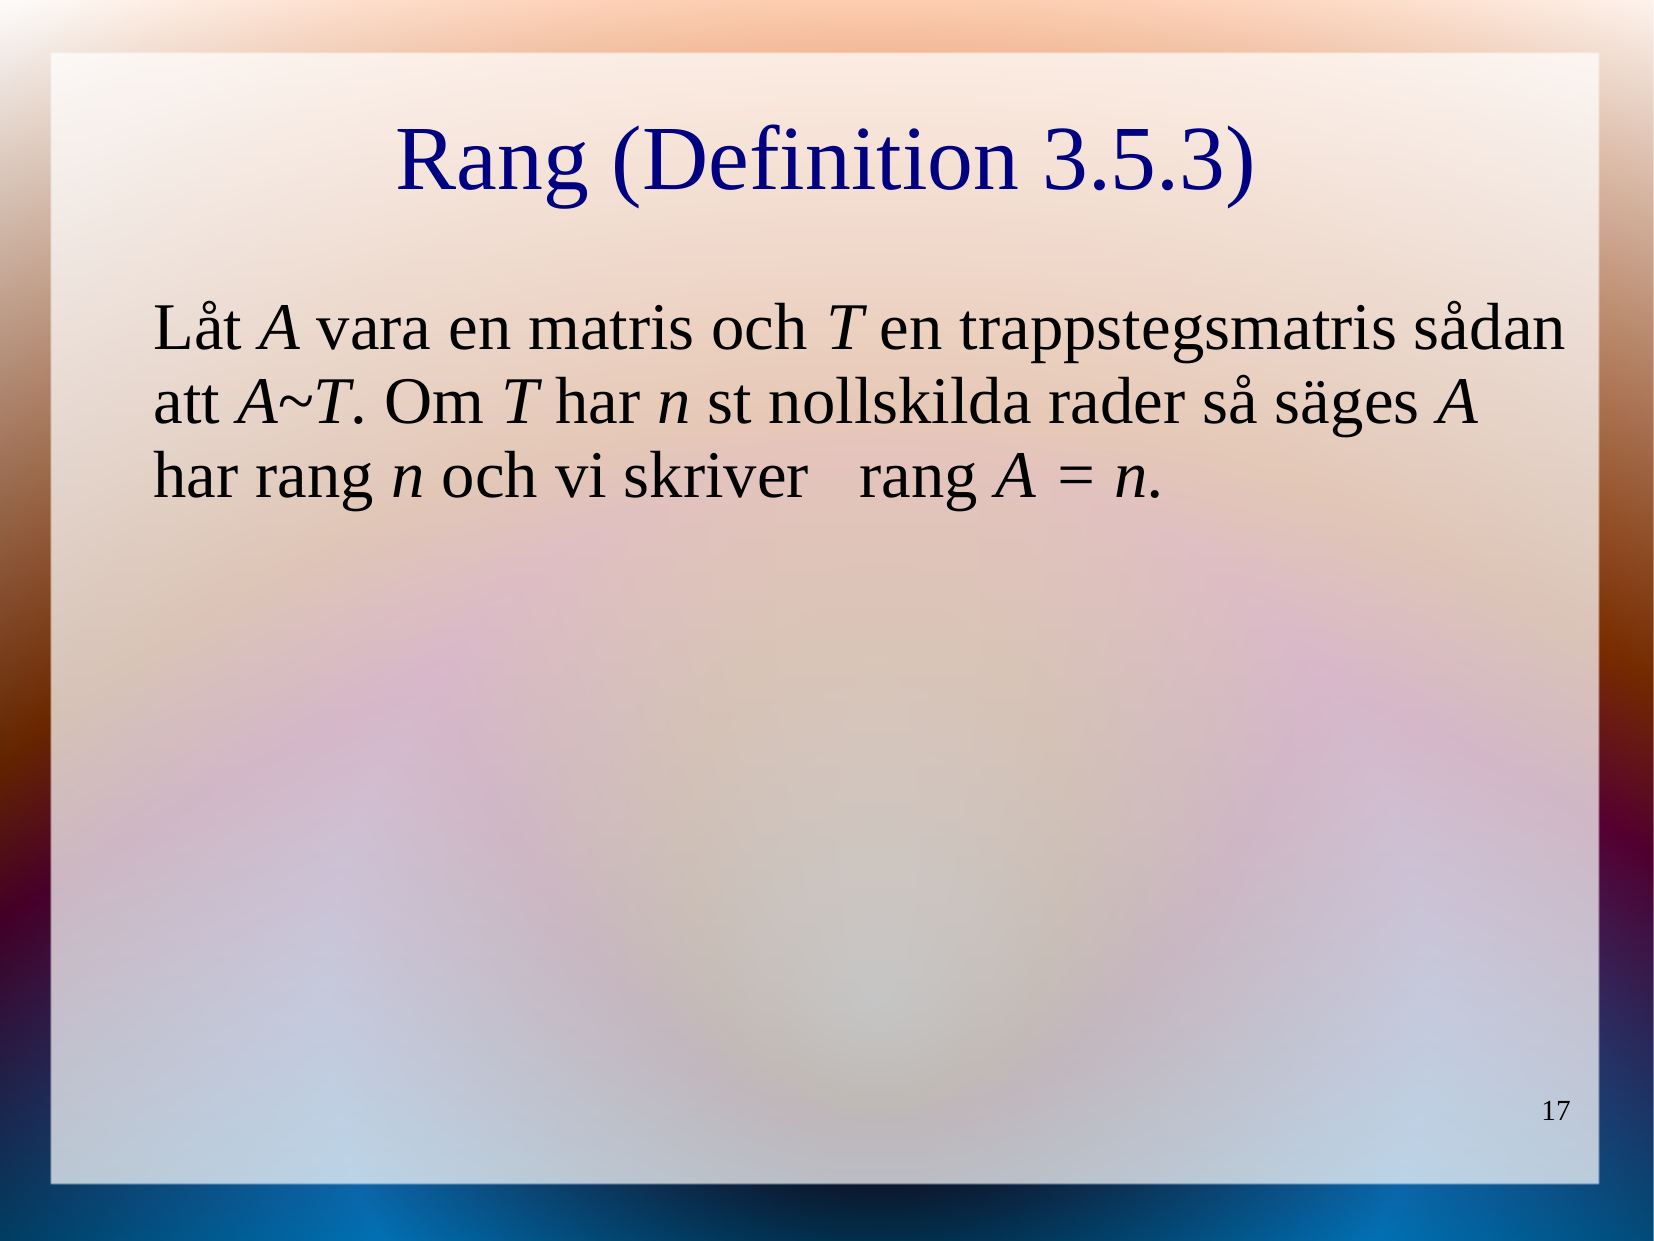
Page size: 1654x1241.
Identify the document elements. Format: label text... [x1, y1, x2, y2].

title Rang (Definition 3.5.3) [82, 62, 1571, 256]
picture [0, 0, 1654, 1241]
list Låt A vara en matris och T en trappstegsmatris sådan att A~T. Om T har n st nollskilda rader så säges A har rang n och vi skriver rang A = n. [82, 290, 1571, 1019]
